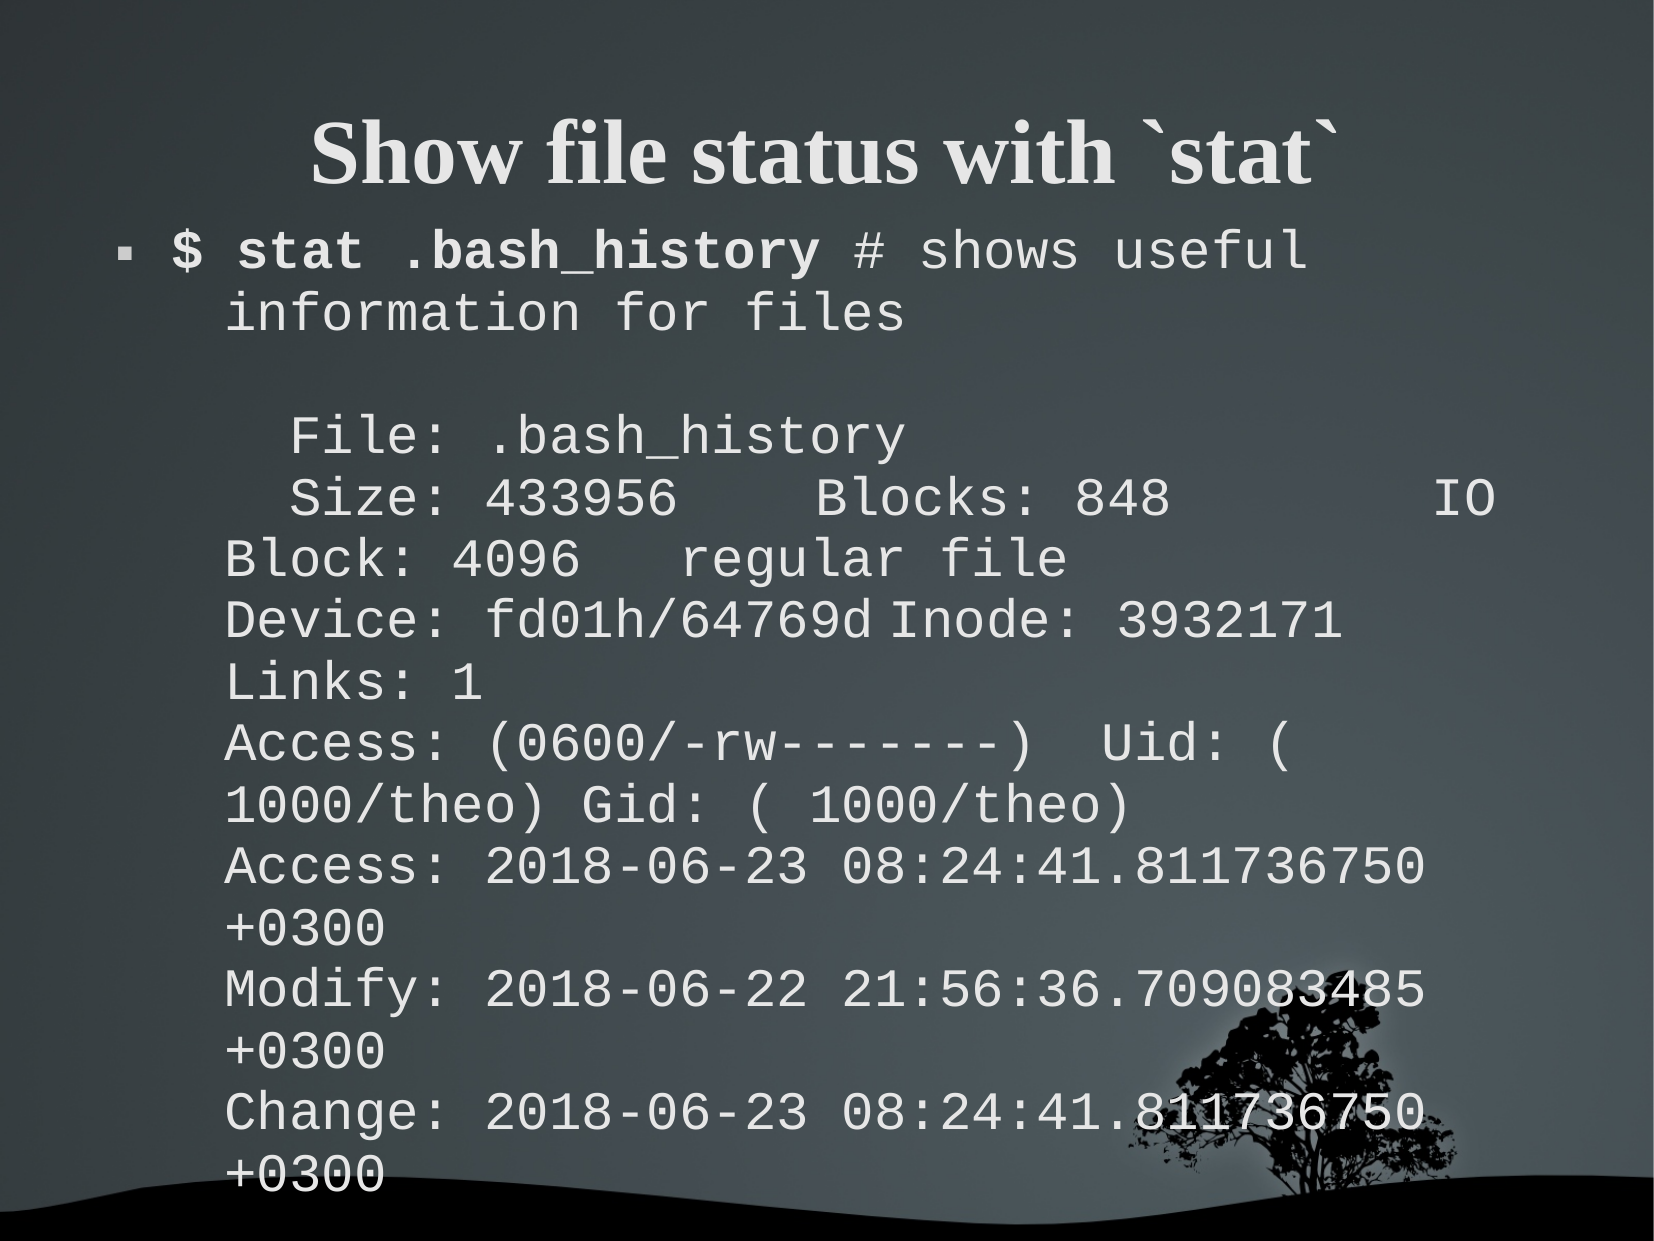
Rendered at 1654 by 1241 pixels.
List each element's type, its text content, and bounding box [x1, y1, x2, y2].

title Show file status with `stat` [82, 49, 1571, 223]
picture [0, 0, 1654, 1241]
list $ stat .bash_history # shows useful information for files File: .bash_history Size: 433956 Blocks: 848 IO Block: 4096 regular file Device: fd01h/64769d Inode: 3932171 Links: 1 Access: (0600/-rw-------) Uid: ( 1000/theo) Gid: ( 1000/theo) Access: 2018-06-23 08:24:41.811736750 +0300 Modify: 2018-06-22 21:56:36.709083485 +0300 Change: 2018-06-23 08:24:41.811736750 +0300 # Access: Last Access time # Modify: Last modification of file content # Change: Last modification of file attributes [82, 223, 1571, 1241]
